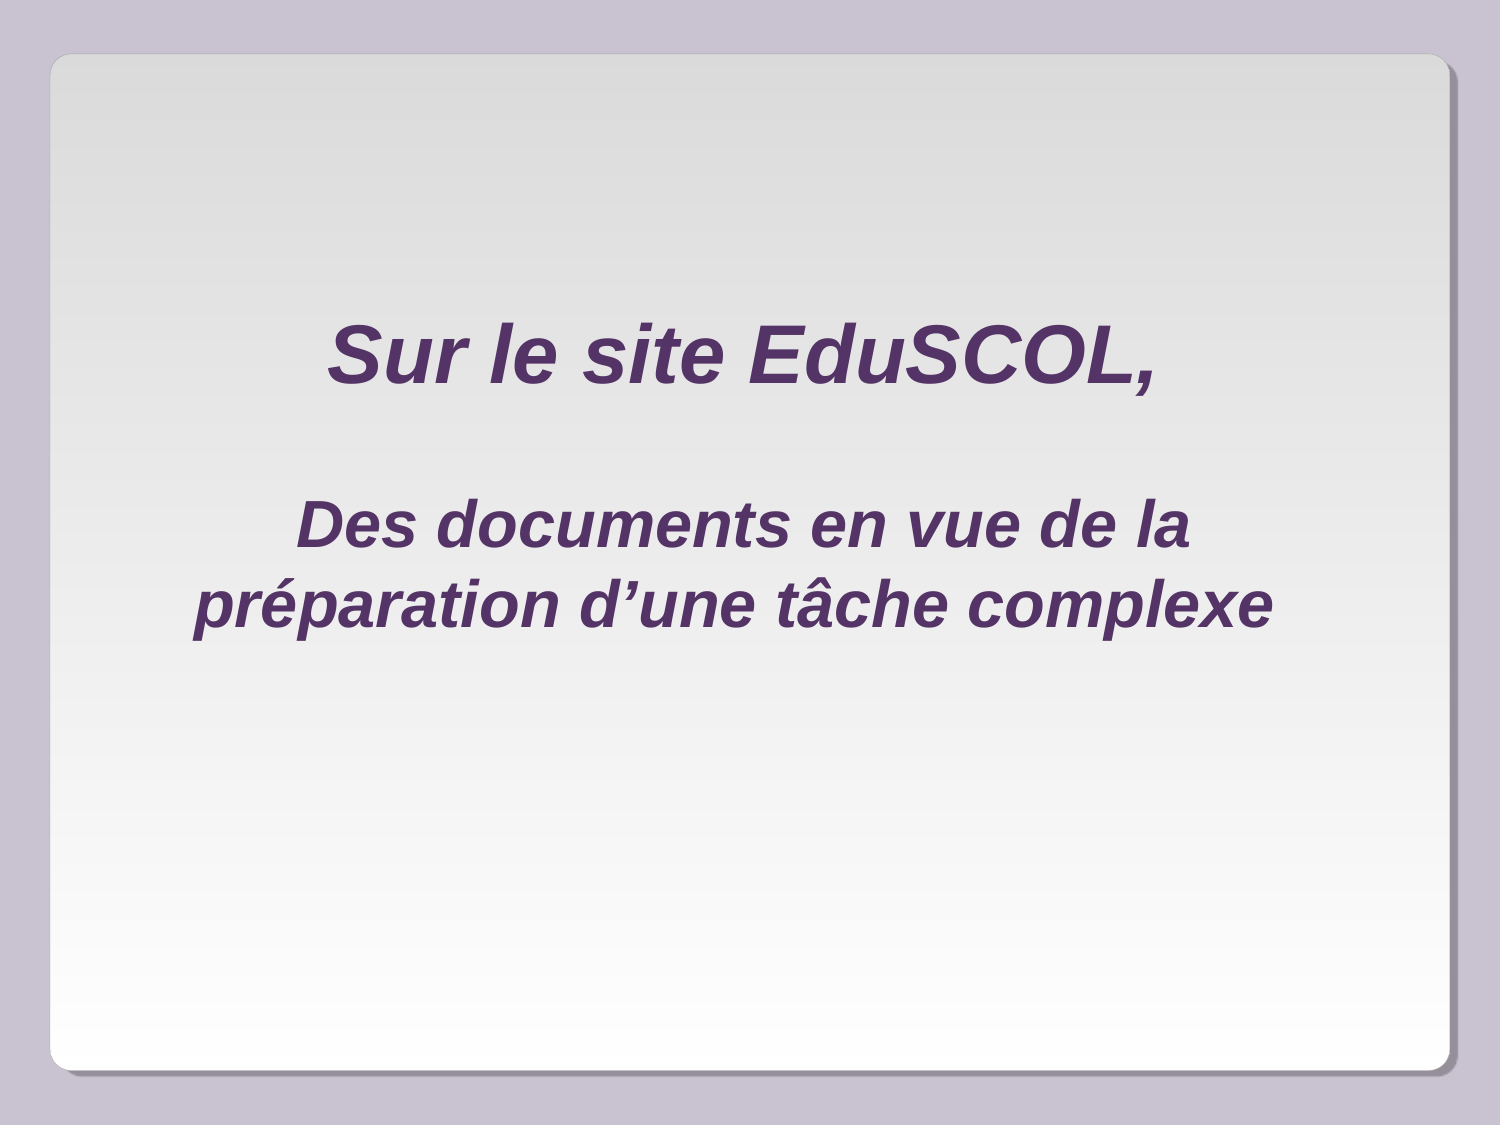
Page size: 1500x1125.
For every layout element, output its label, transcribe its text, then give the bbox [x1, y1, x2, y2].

text_box Sur le site EduSCOL, Des documents en vue de la préparation d’une tâche complexe [175, 292, 1313, 809]
